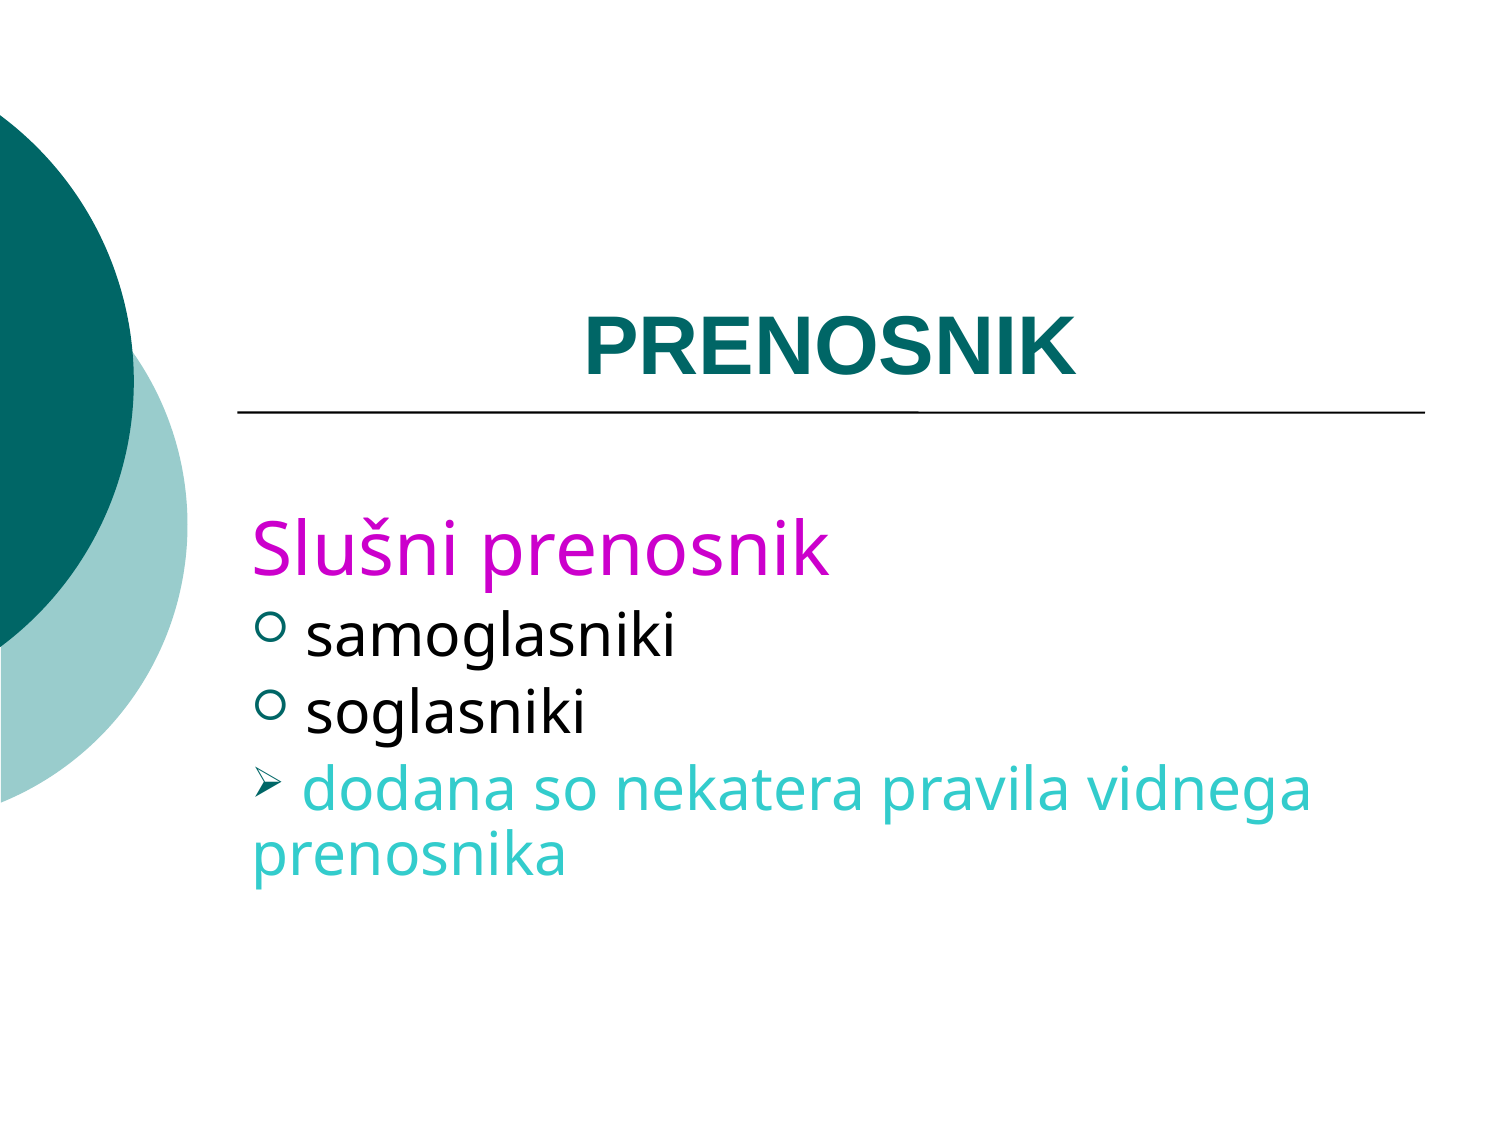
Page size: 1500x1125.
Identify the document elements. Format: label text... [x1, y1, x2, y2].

title PRENOSNIK [236, 161, 1425, 399]
subtitle Slušni prenosnik samoglasniki soglasniki dodana so nekatera pravila vidnega prenosnika [236, 503, 1425, 941]
